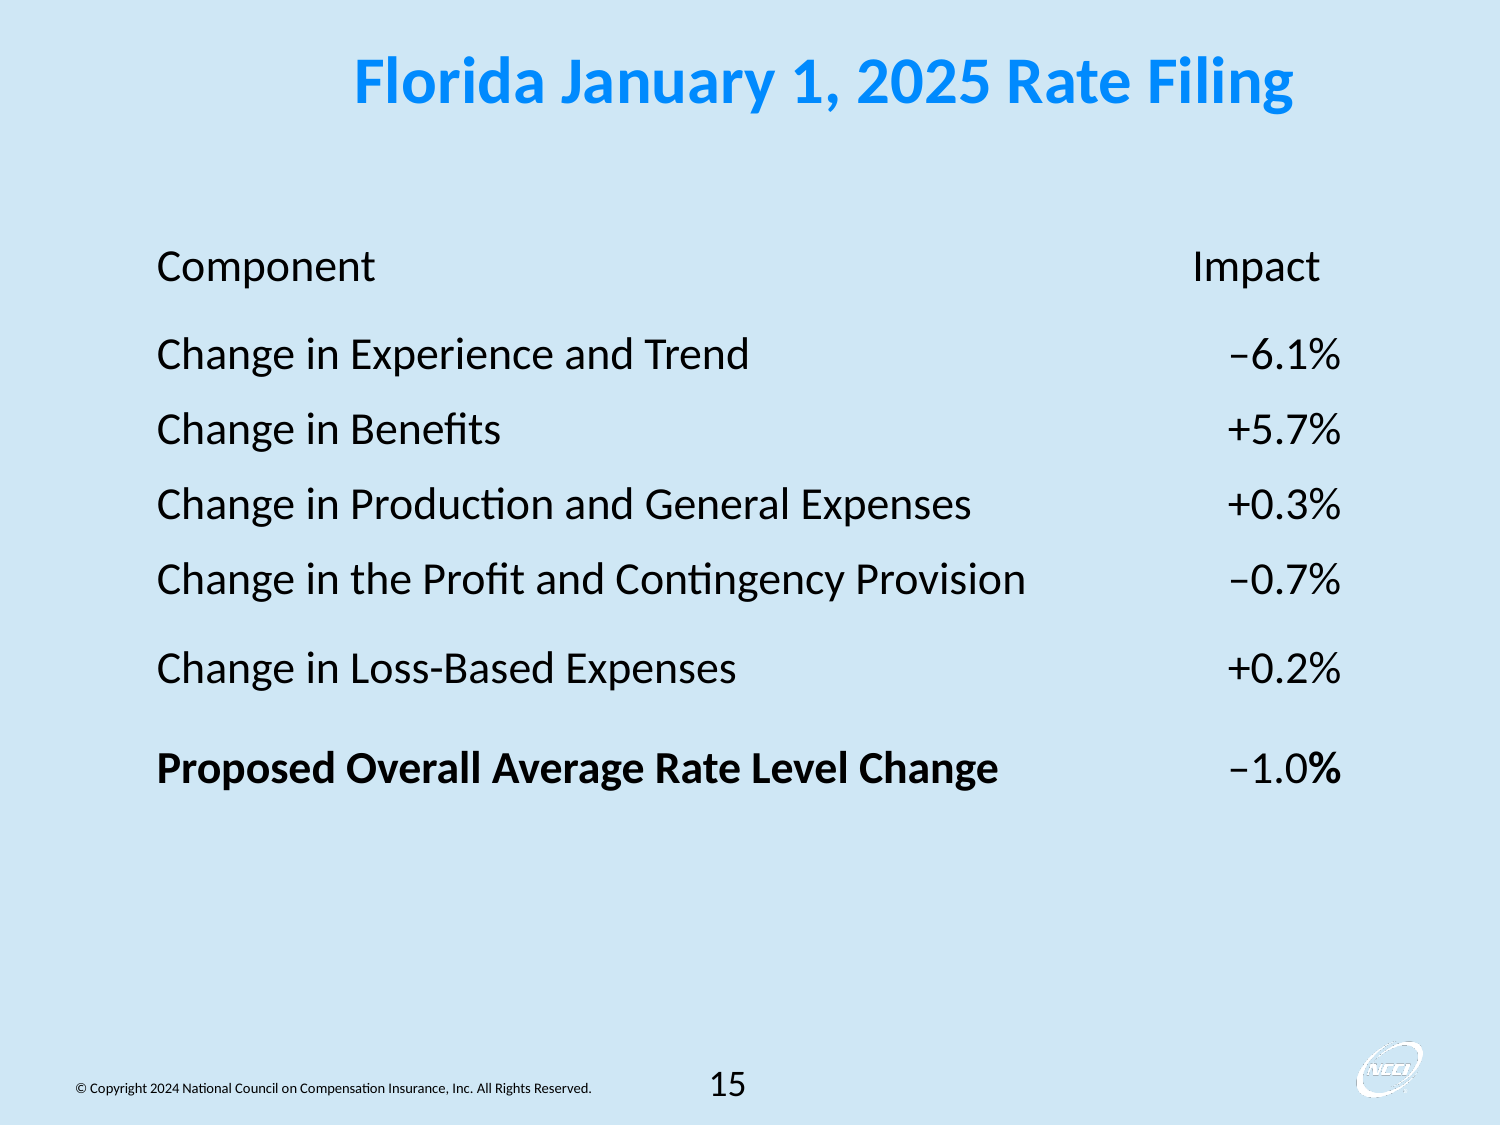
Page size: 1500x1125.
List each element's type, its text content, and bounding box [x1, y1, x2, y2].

table_cell –0.7% [1113, 551, 1361, 640]
table_cell –1.0% [1113, 728, 1361, 816]
table_cell –6.1% [1113, 326, 1361, 401]
table_cell Change in Loss-Based Expenses [137, 640, 1113, 728]
title Florida January 1, 2025 Rate Filing [75, 29, 1500, 120]
table_header Impact [1113, 238, 1361, 326]
table_cell Change in Experience and Trend [137, 326, 1113, 401]
table_cell +0.3% [1113, 476, 1361, 551]
slide_number <number> [693, 1052, 807, 1112]
table_cell Change in the Profit and Contingency Provision [137, 551, 1113, 640]
table_cell Proposed Overall Average Rate Level Change [137, 728, 1113, 816]
table_cell +0.2% [1113, 640, 1361, 728]
table_cell +5.7% [1113, 401, 1361, 476]
table_cell Change in Benefits [137, 401, 1113, 476]
picture [1352, 1037, 1426, 1100]
table_cell Change in Production and General Expenses [137, 476, 1113, 551]
table_header Component [137, 238, 1113, 326]
